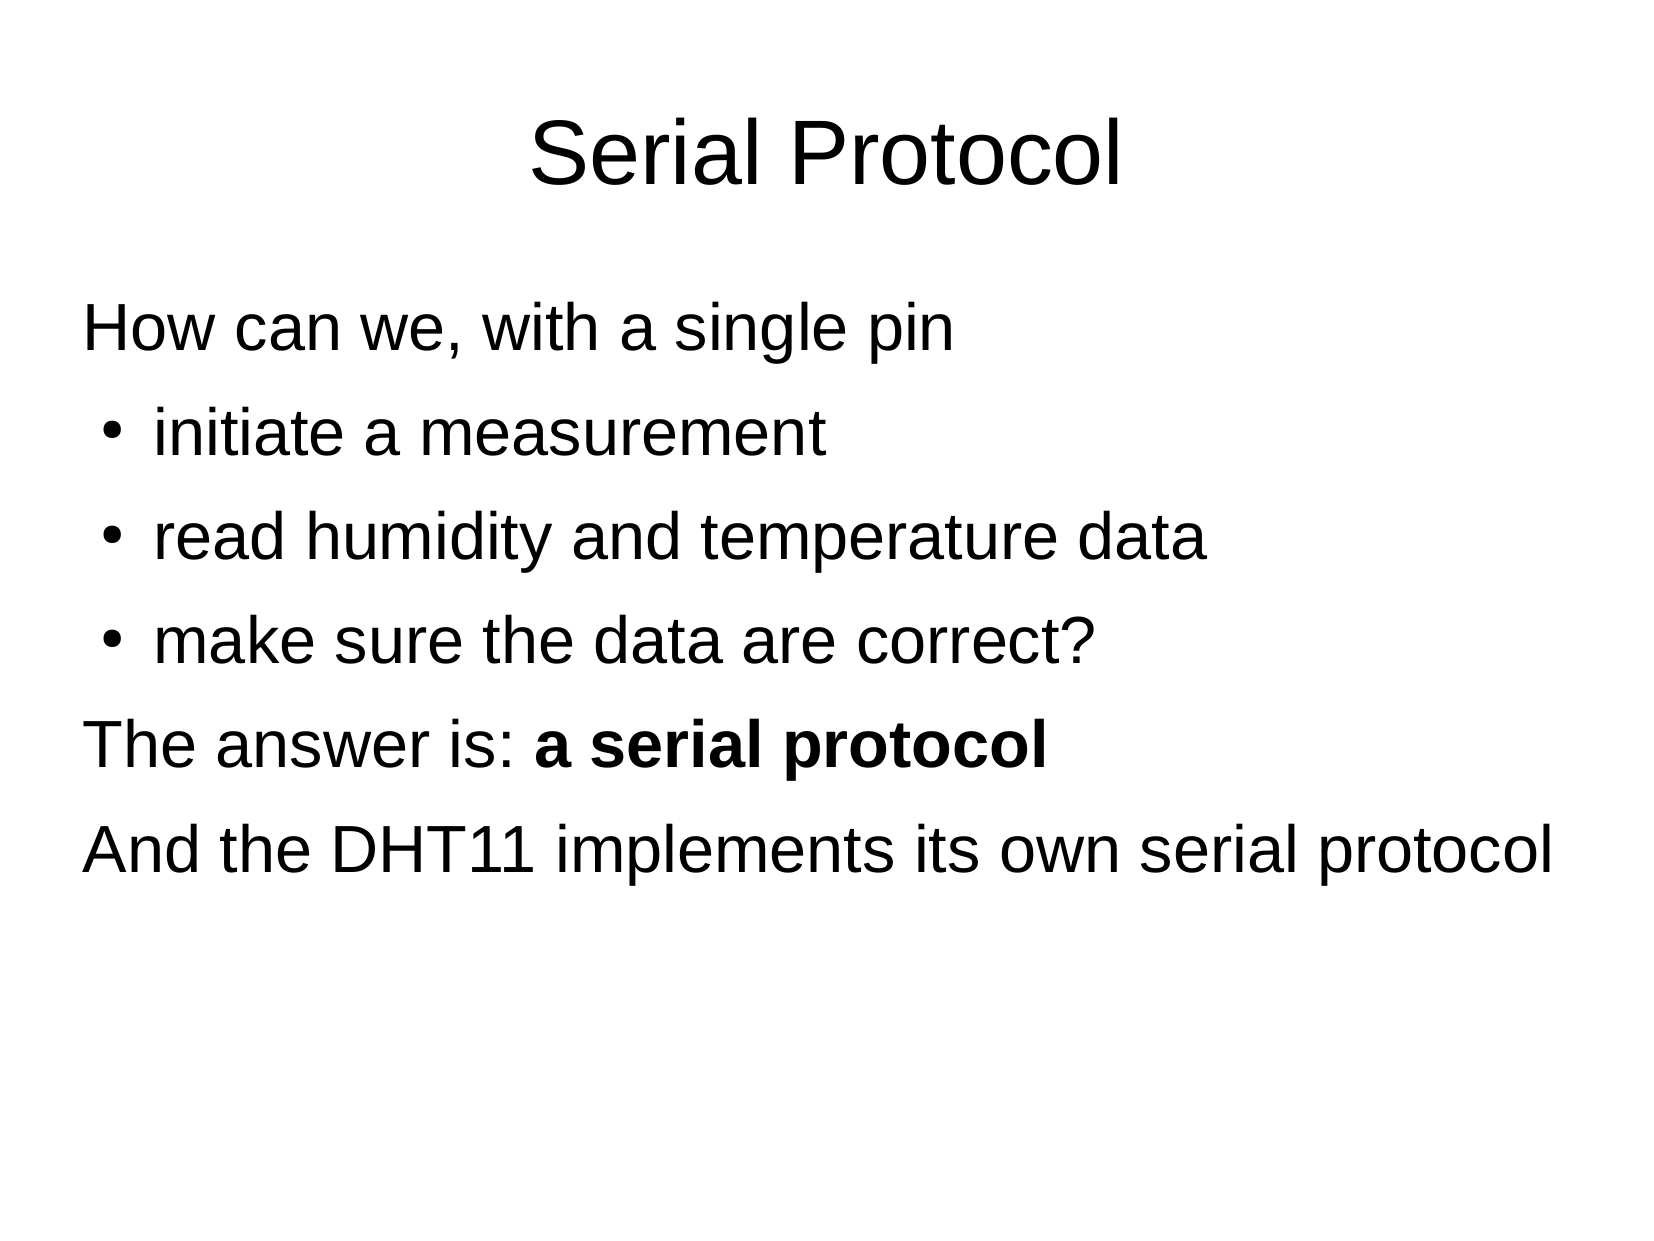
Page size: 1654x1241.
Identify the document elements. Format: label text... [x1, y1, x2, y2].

title Serial Protocol [82, 49, 1571, 257]
list How can we, with a single pin initiate a measurement read humidity and temperature data make sure the data are correct? The answer is: a serial protocol And the DHT11 implements its own serial protocol [82, 290, 1571, 1010]
